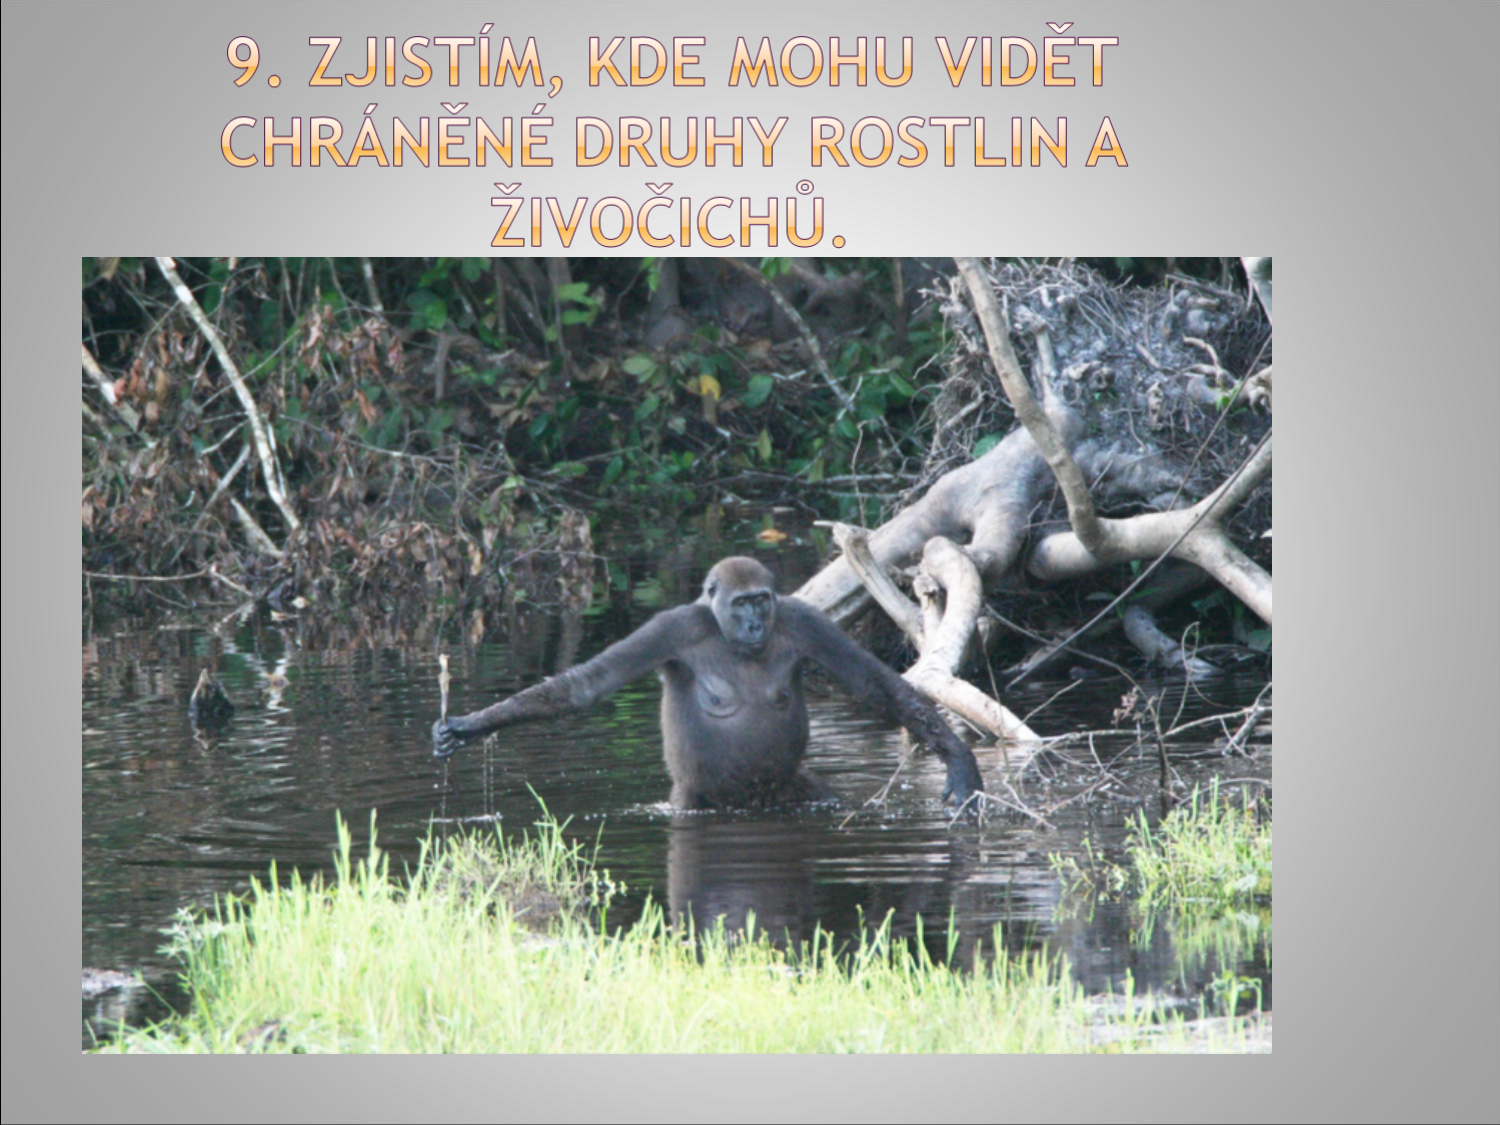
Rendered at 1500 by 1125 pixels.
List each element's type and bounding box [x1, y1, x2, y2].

picture [0, 0, 1500, 1125]
text_box [76, 0, 1272, 1054]
